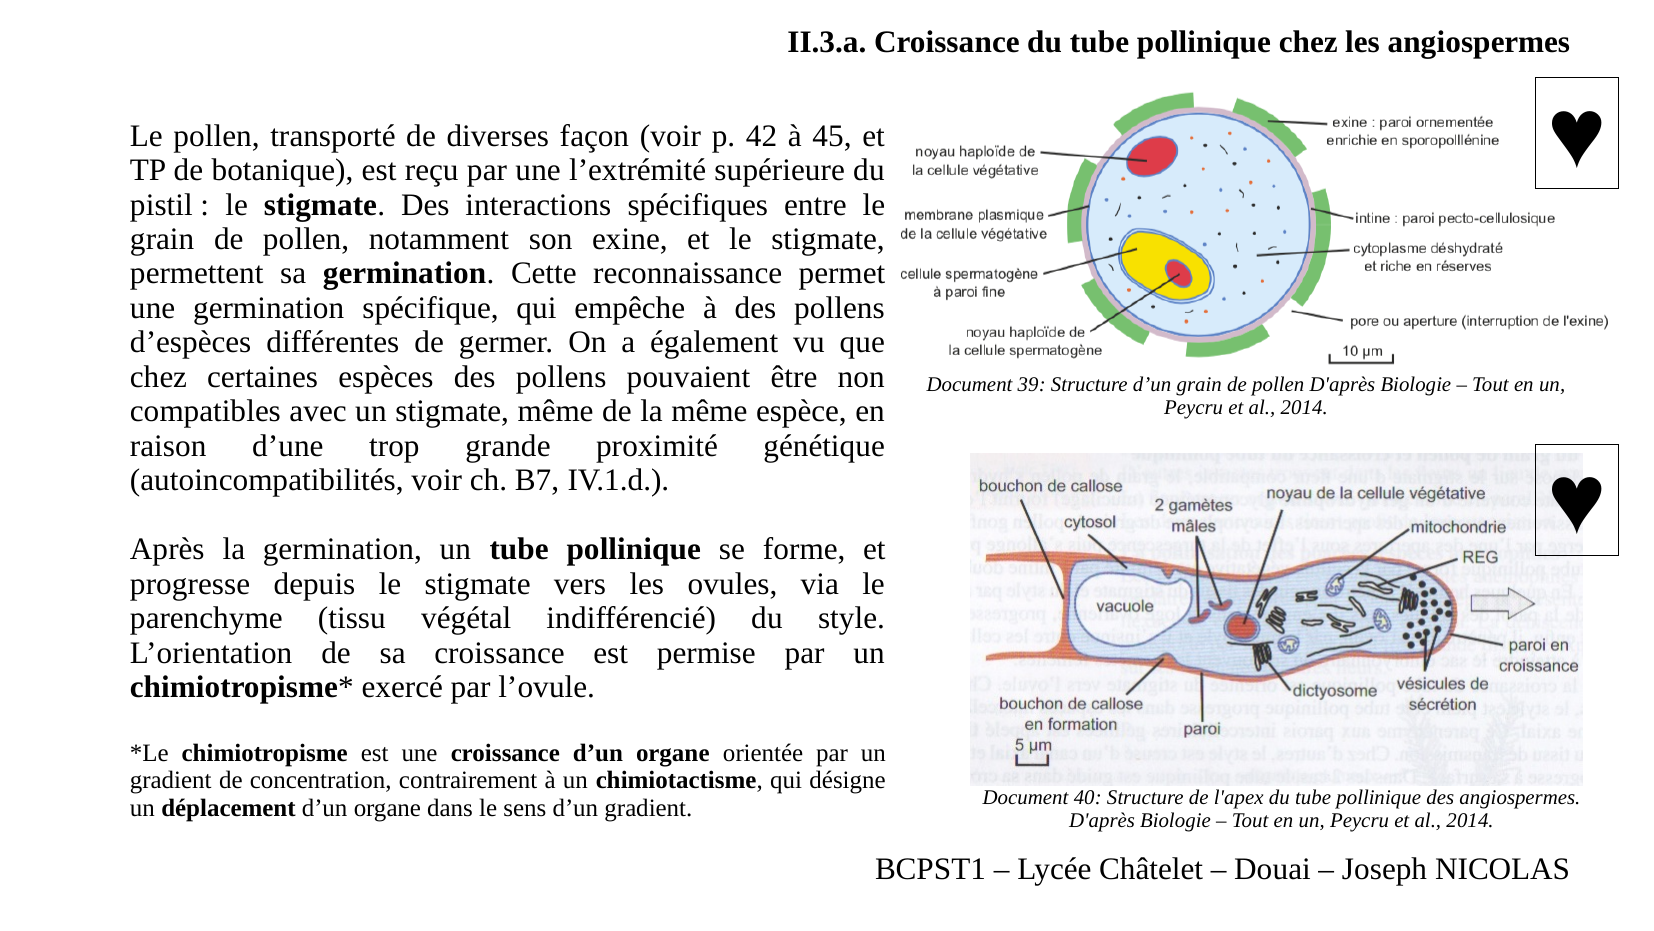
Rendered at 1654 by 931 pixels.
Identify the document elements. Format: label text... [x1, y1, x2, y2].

text_box ♥ [1535, 77, 1619, 189]
picture [970, 453, 1583, 786]
text_box ♥ [1535, 444, 1619, 556]
text_box BCPST1 – Lycée Châtelet – Douai – Joseph NICOLAS [637, 832, 1571, 905]
text_box II.3.a. Croissance du tube pollinique chez les angiospermes [165, 5, 1572, 78]
picture [885, 67, 1614, 367]
text_box Document 39: Structure d’un grain de pollen D'après Biologie – Tout en un, Peycru et al., 2014. [909, 366, 1583, 426]
text_box Le pollen, transporté de diverses façon (voir p. 42 à 45, et TP de botanique), est reçu par une l’extrémité supérieure du pistil : le stigmate. Des interactions spécifiques entre le grain de pollen, notamment son exine, et le stigmate, permettent sa germination. Cette reconnaissance permet une germination spécifique, qui empêche à des pollens d’espèces différentes de germer. On a également vu que chez certaines espèces des pollens pouvaient être non compatibles avec un stigmate, même de la même espèce, en raison d’une trop grande proximité génétique (autoincompatibilités, voir ch. B7, IV.1.d.). Après la germination, un tube pollinique se forme, et progresse depuis le stigmate vers les ovules, via le parenchyme (tissu végétal indifférencié) du style. L’orientation de sa croissance est permise par un chimiotropisme* exercé par l’ovule. *Le chimiotropisme est une croissance d’un organe orientée par un gradient de concentration, contrairement à un chimiotactisme, qui désigne un déplacement d’un organe dans le sens d’un gradient. [129, 118, 886, 823]
text_box Document 40: Structure de l'apex du tube pollinique des angiospermes. D'après Biologie – Tout en un, Peycru et al., 2014. [980, 786, 1583, 839]
